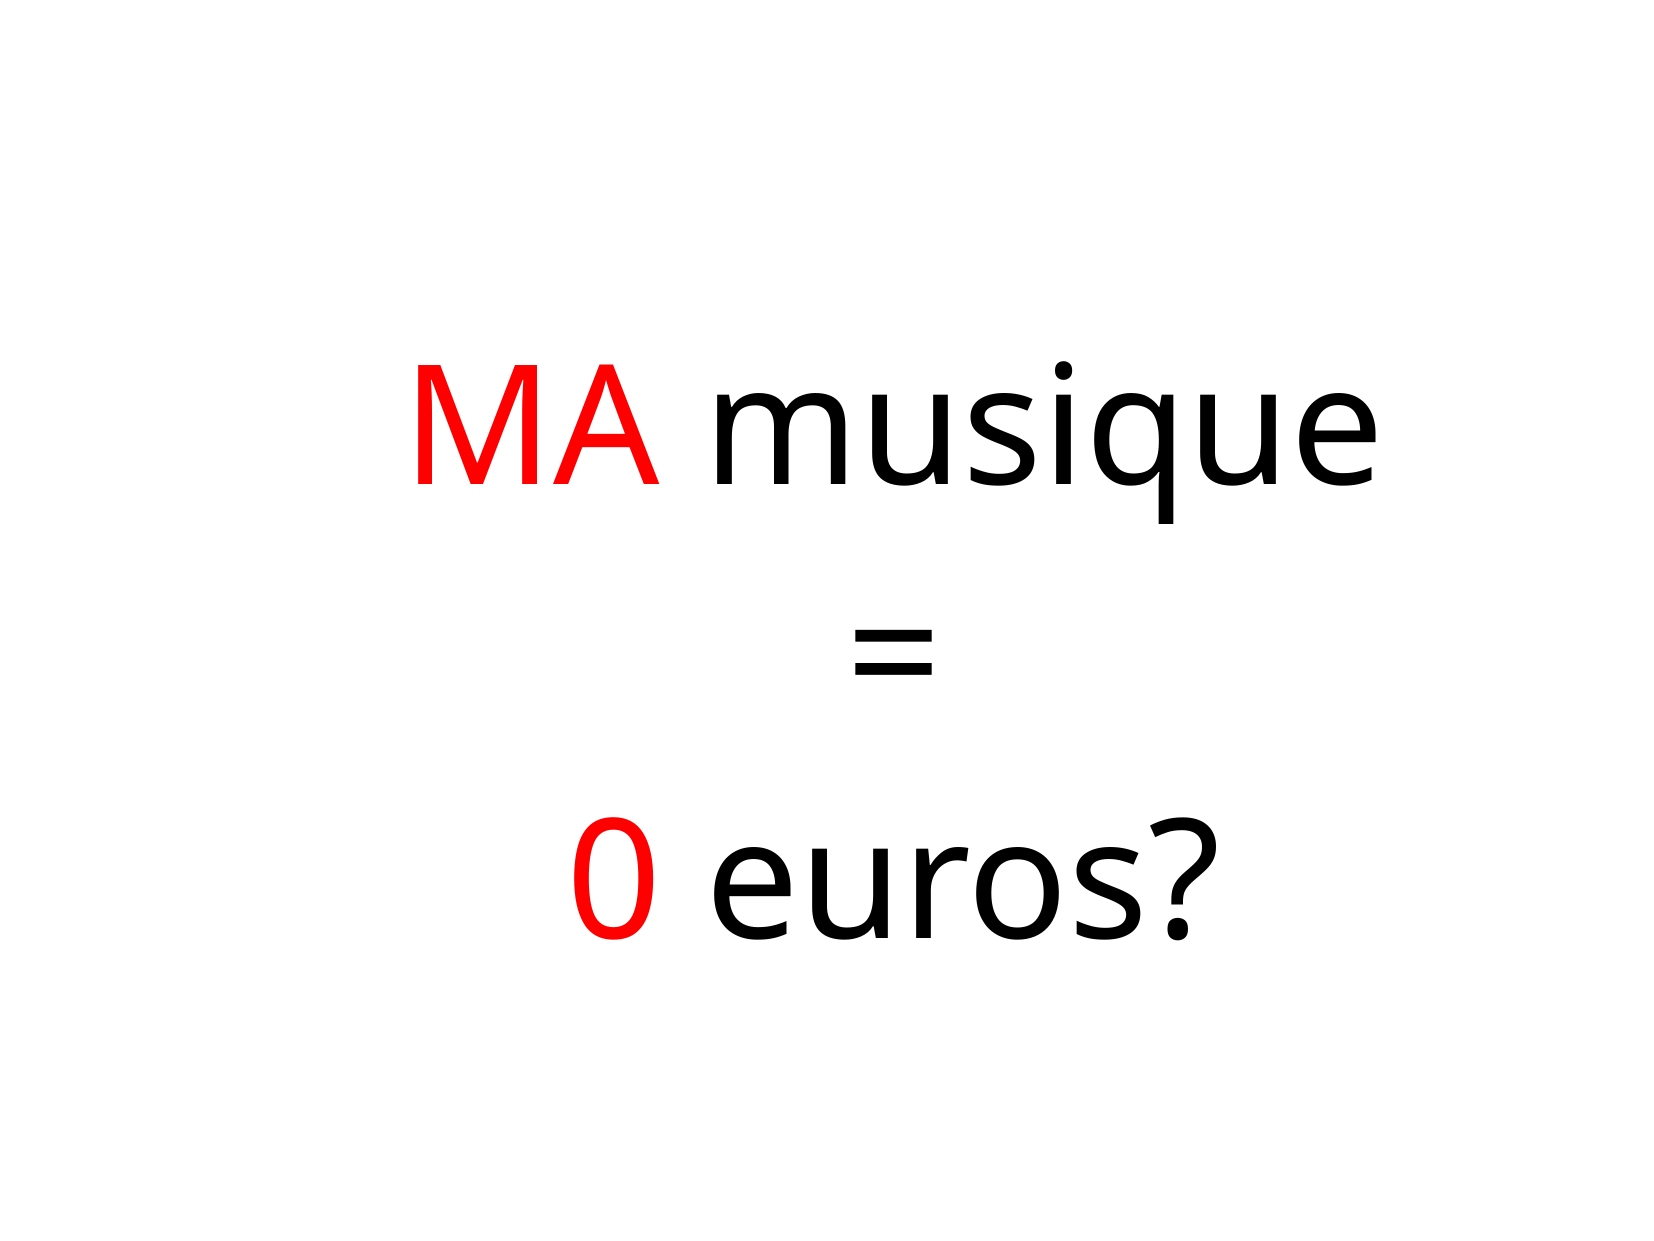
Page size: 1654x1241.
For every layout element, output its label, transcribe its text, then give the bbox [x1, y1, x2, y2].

text_box MA musique = 0 euros? [387, 298, 1266, 942]
